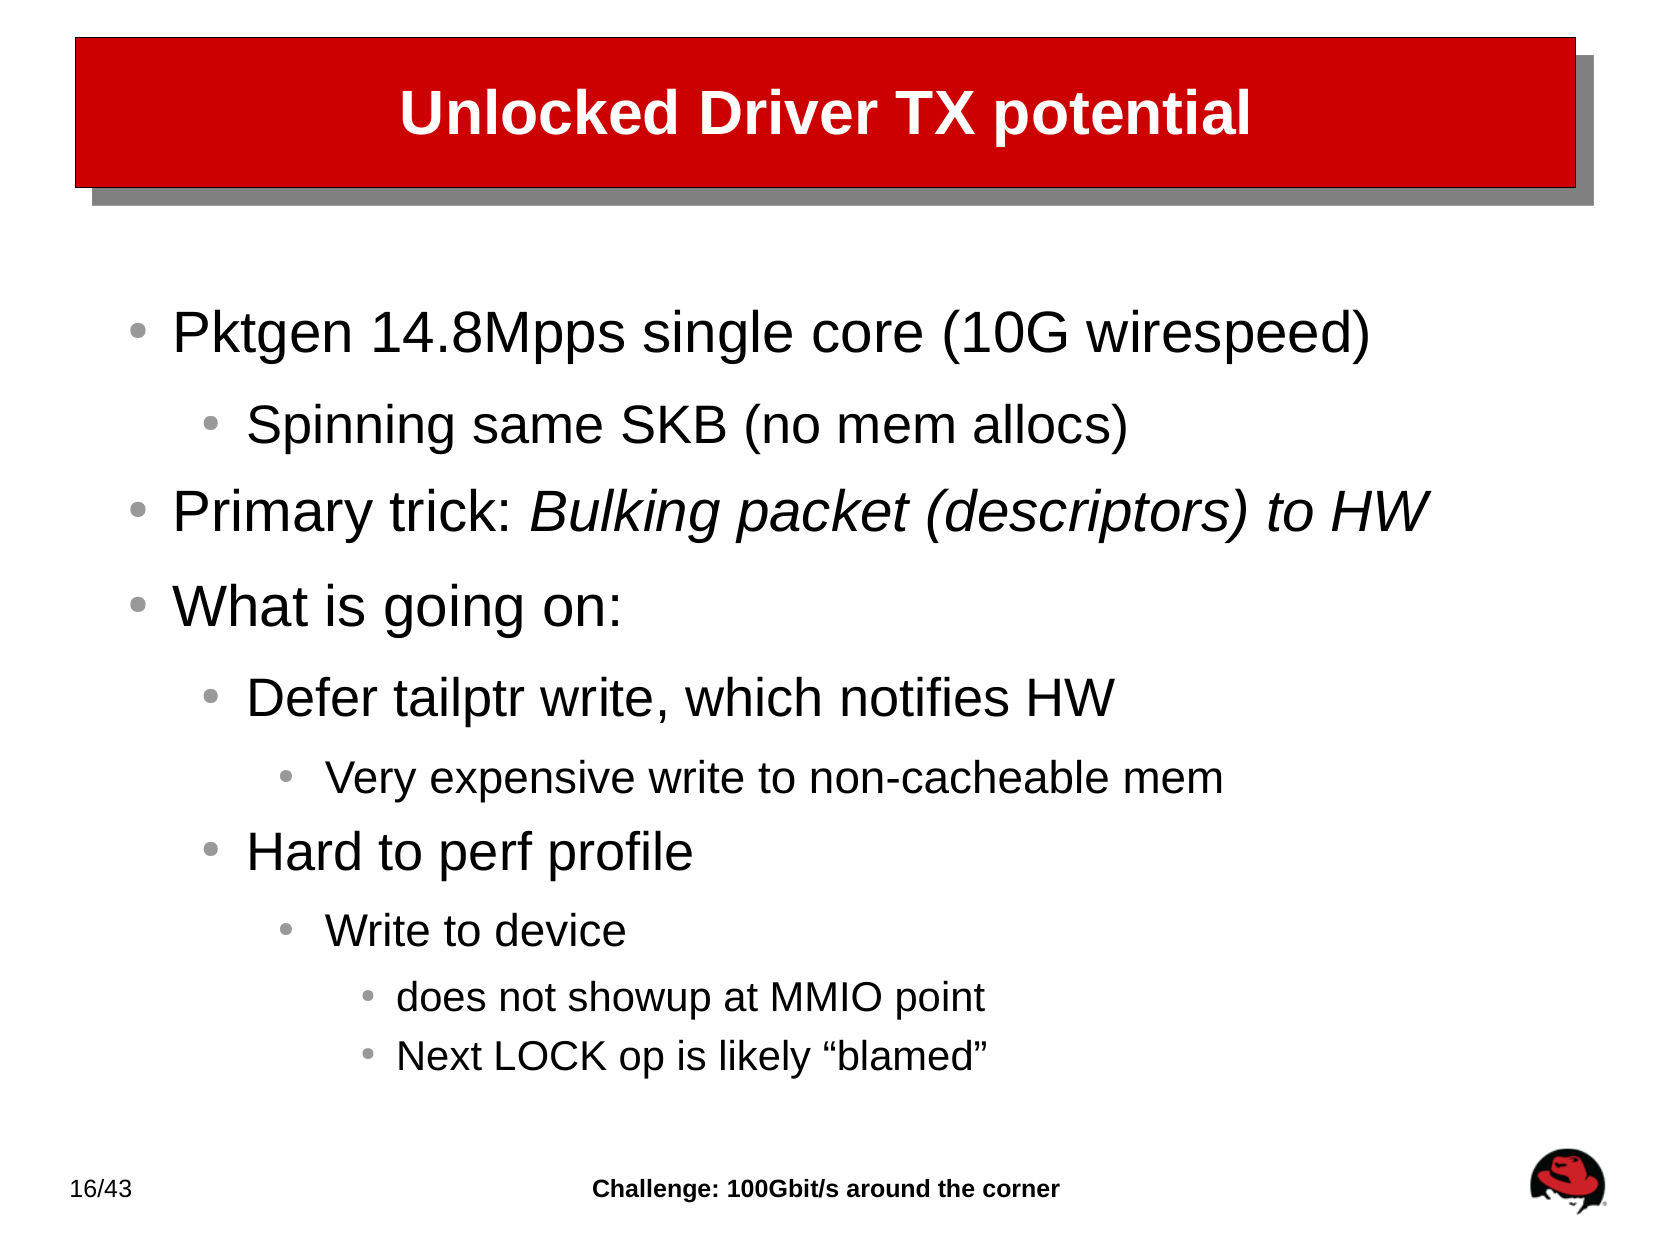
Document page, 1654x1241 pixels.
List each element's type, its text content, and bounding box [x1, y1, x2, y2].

title Unlocked Driver TX potential [116, 37, 1538, 188]
picture [1529, 1146, 1613, 1224]
list Pktgen 14.8Mpps single core (10G wirespeed) Spinning same SKB (no mem allocs) Primary trick: Bulking packet (descriptors) to HW What is going on: Defer tailptr write, which notifies HW Very expensive write to non-cacheable mem Hard to perf profile Write to device does not showup at MMIO point Next LOCK op is likely “blamed” [112, 300, 1538, 1088]
